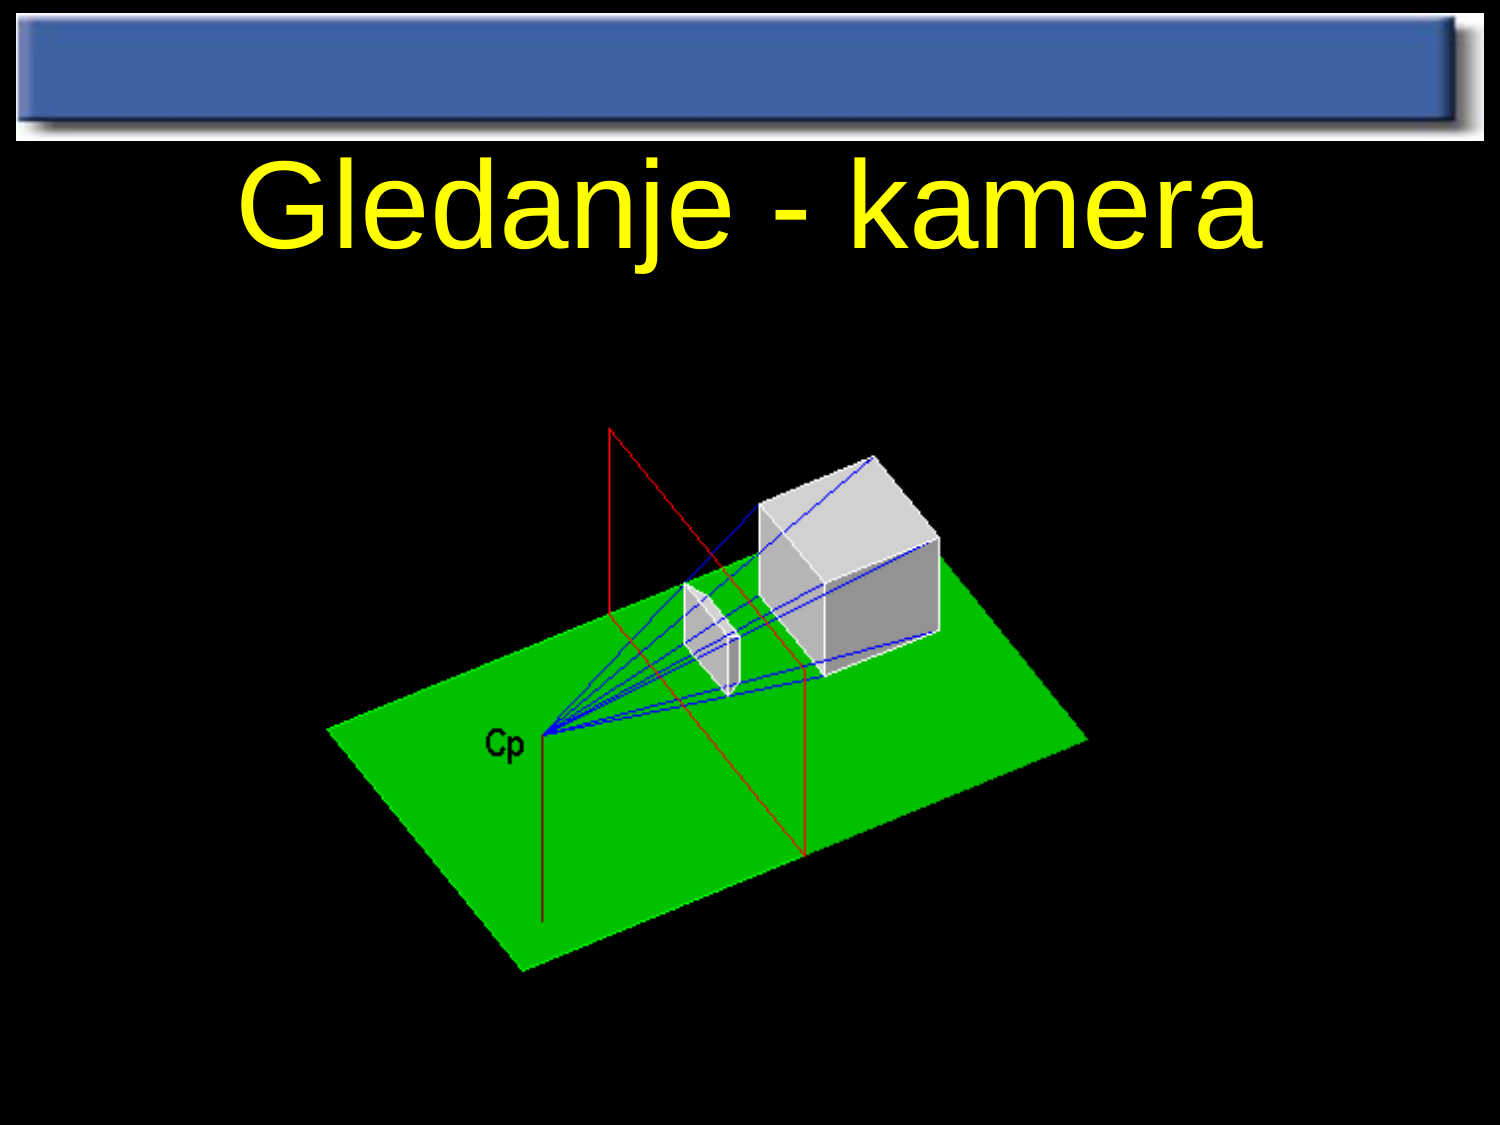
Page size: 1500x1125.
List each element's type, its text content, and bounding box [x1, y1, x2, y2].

picture [301, 361, 1142, 994]
picture [16, 13, 1484, 141]
title Gledanje - kamera [112, 78, 1388, 320]
